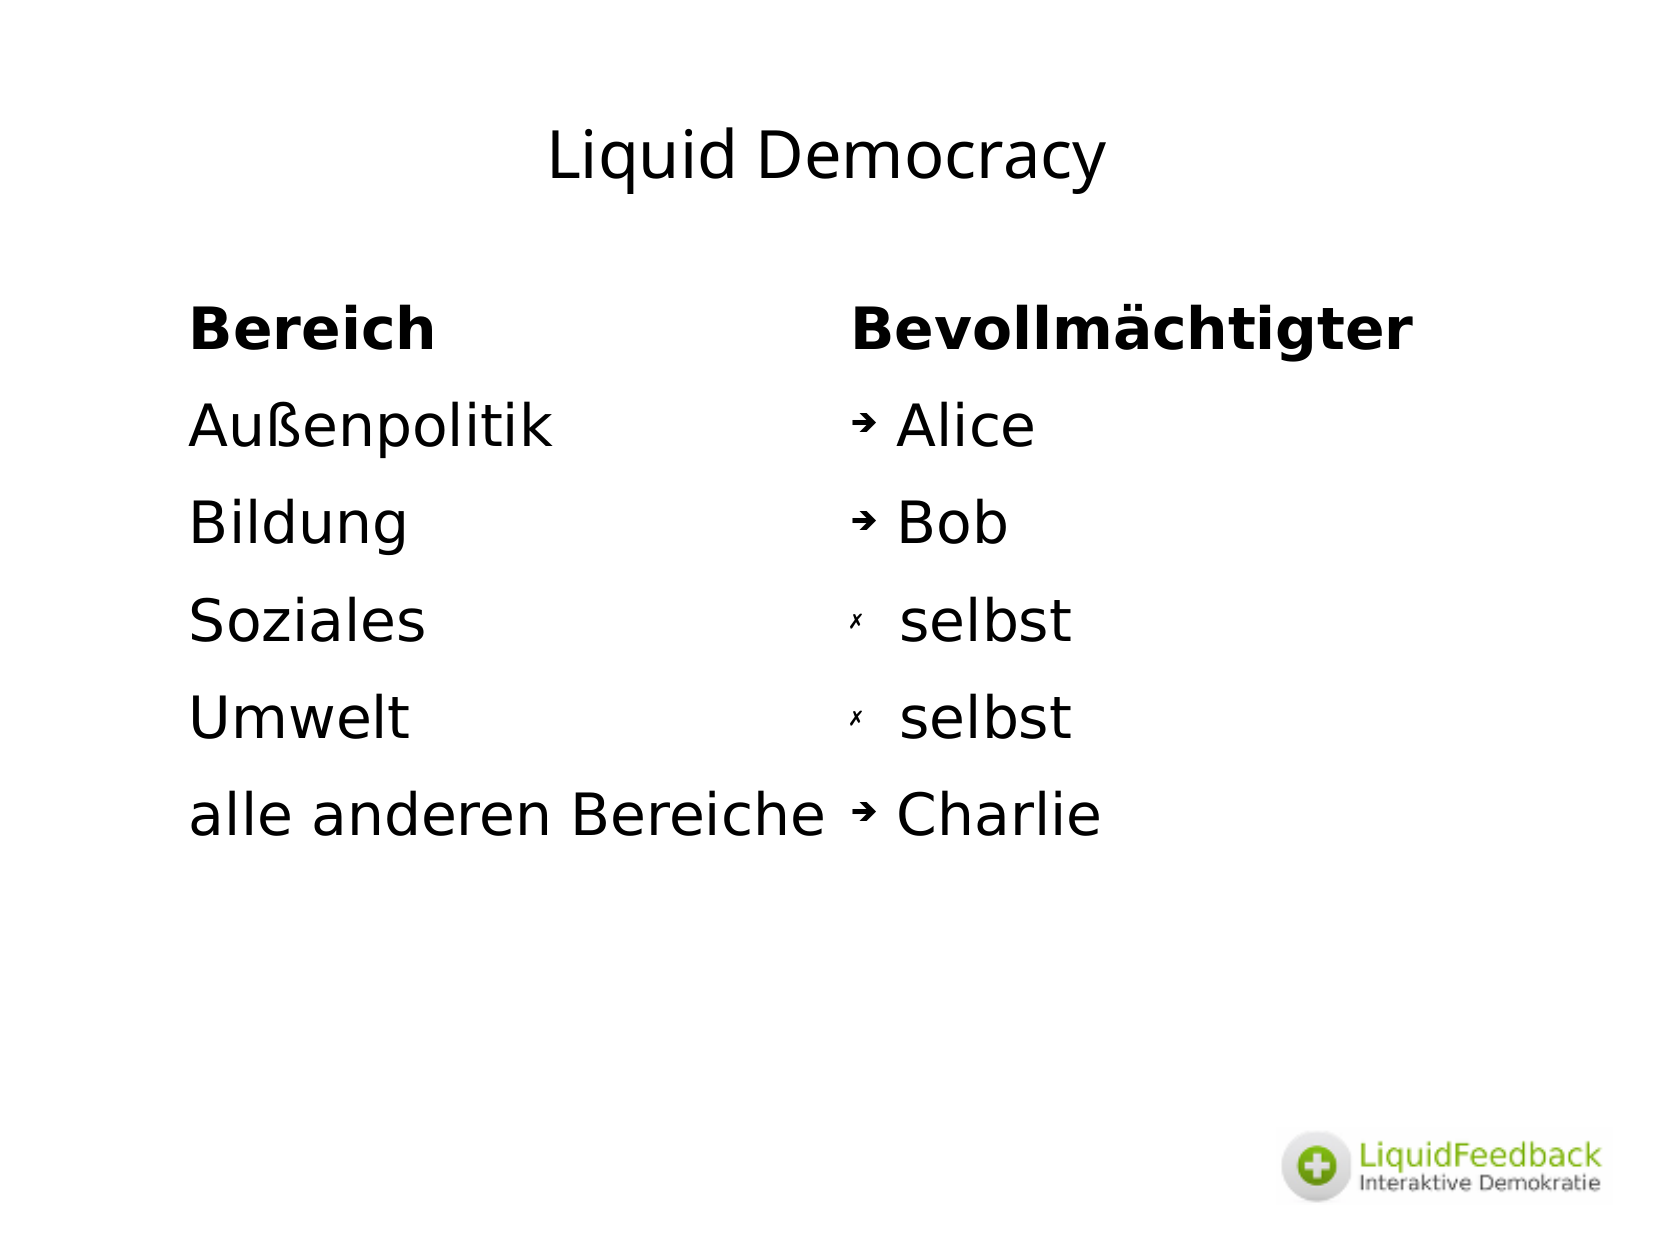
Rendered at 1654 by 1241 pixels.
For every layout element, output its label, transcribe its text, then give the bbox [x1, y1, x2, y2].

title Liquid Democracy [82, 49, 1571, 257]
list Bevollmächtigter Alice Bob selbst selbst Charlie [850, 295, 1577, 1114]
picture [1276, 1127, 1613, 1205]
list Bereich Außenpolitik Bildung Soziales Umwelt alle anderen Bereiche [118, 295, 845, 1114]
